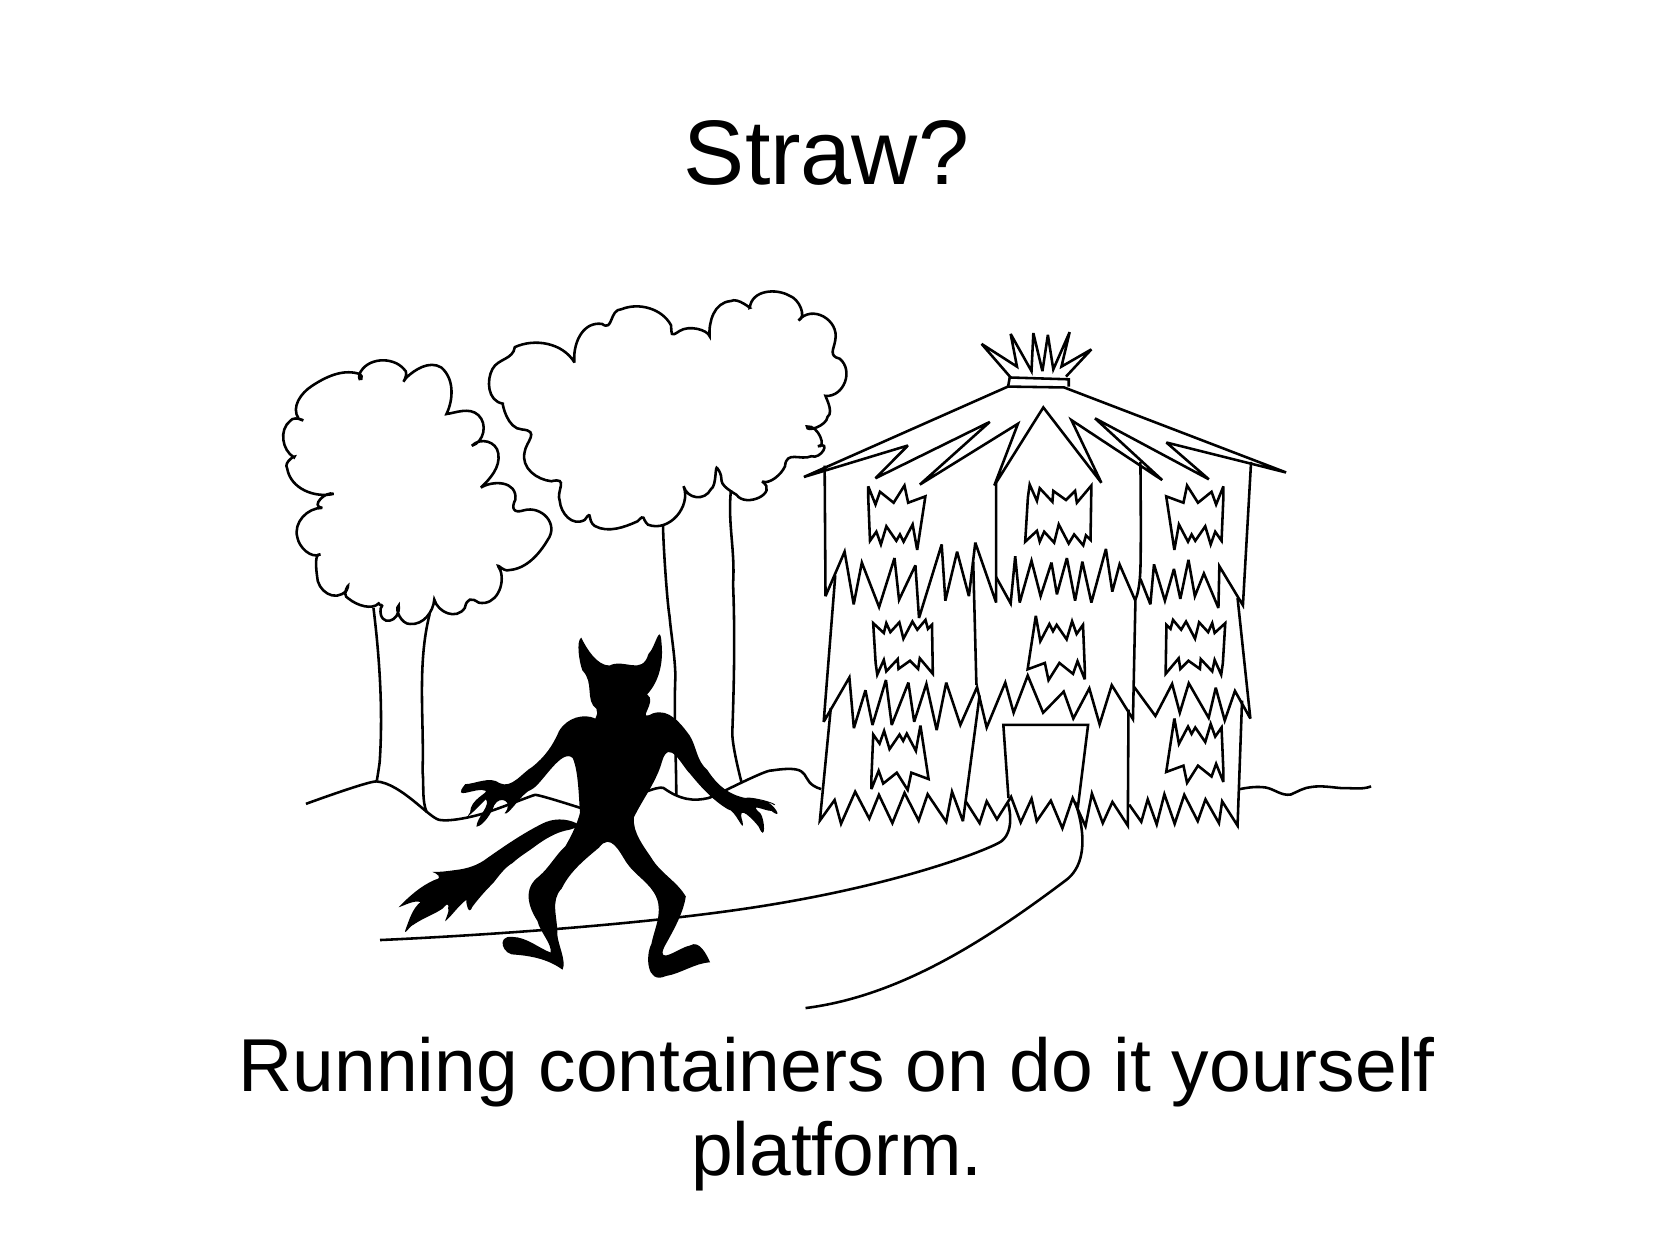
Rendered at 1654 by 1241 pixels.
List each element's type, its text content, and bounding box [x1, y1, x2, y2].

picture [281, 290, 1372, 1005]
text_box Running containers on do it yourself platform. [90, 1005, 1584, 1211]
title Straw? [82, 49, 1571, 257]
